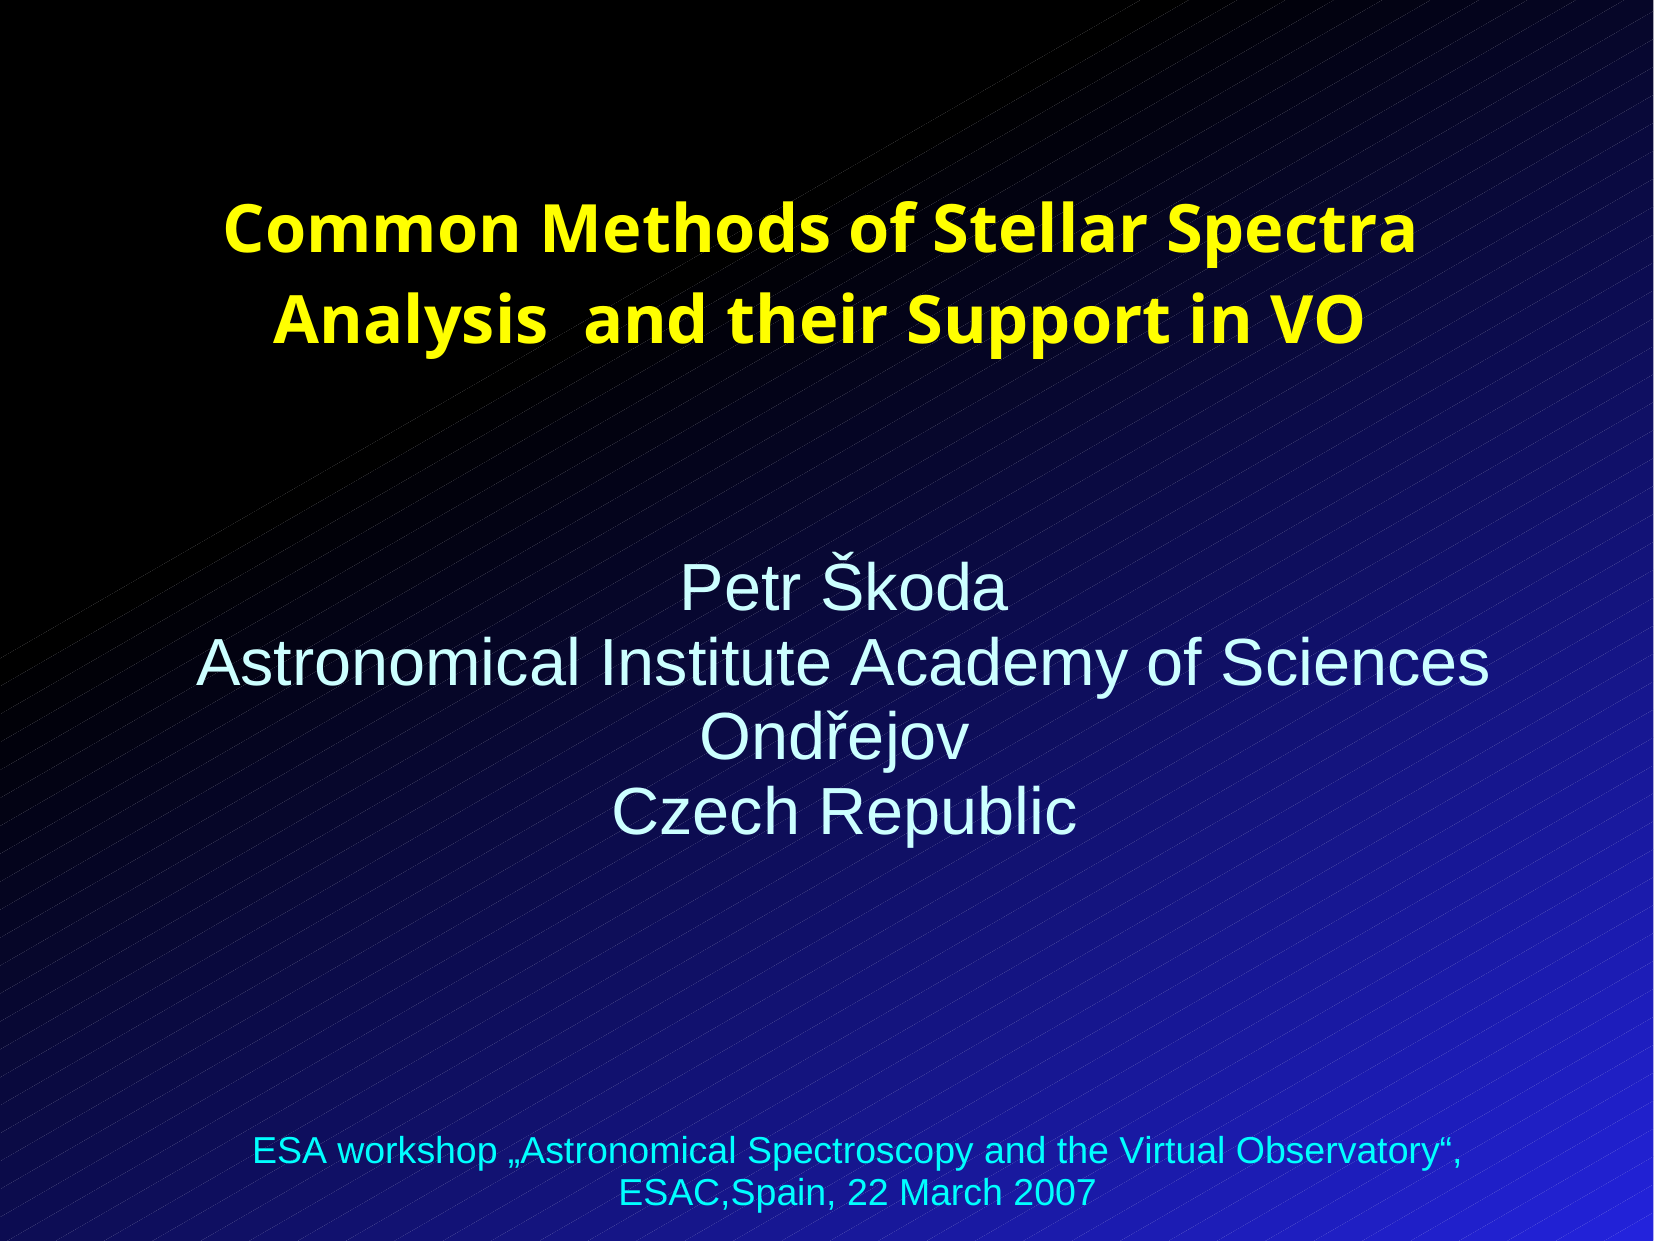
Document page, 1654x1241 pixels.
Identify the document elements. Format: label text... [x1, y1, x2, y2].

subtitle Petr Škoda Astronomical Institute Academy of Sciences Ondřejov Czech Republic [82, 290, 1571, 1109]
title Common Methods of Stellar Spectra Analysis and their Support in VO [76, 168, 1565, 376]
text_box ESA workshop „Astronomical Spectroscopy and the Virtual Observatory“, ESAC,Spain, 22 March 2007 [237, 1122, 1477, 1221]
